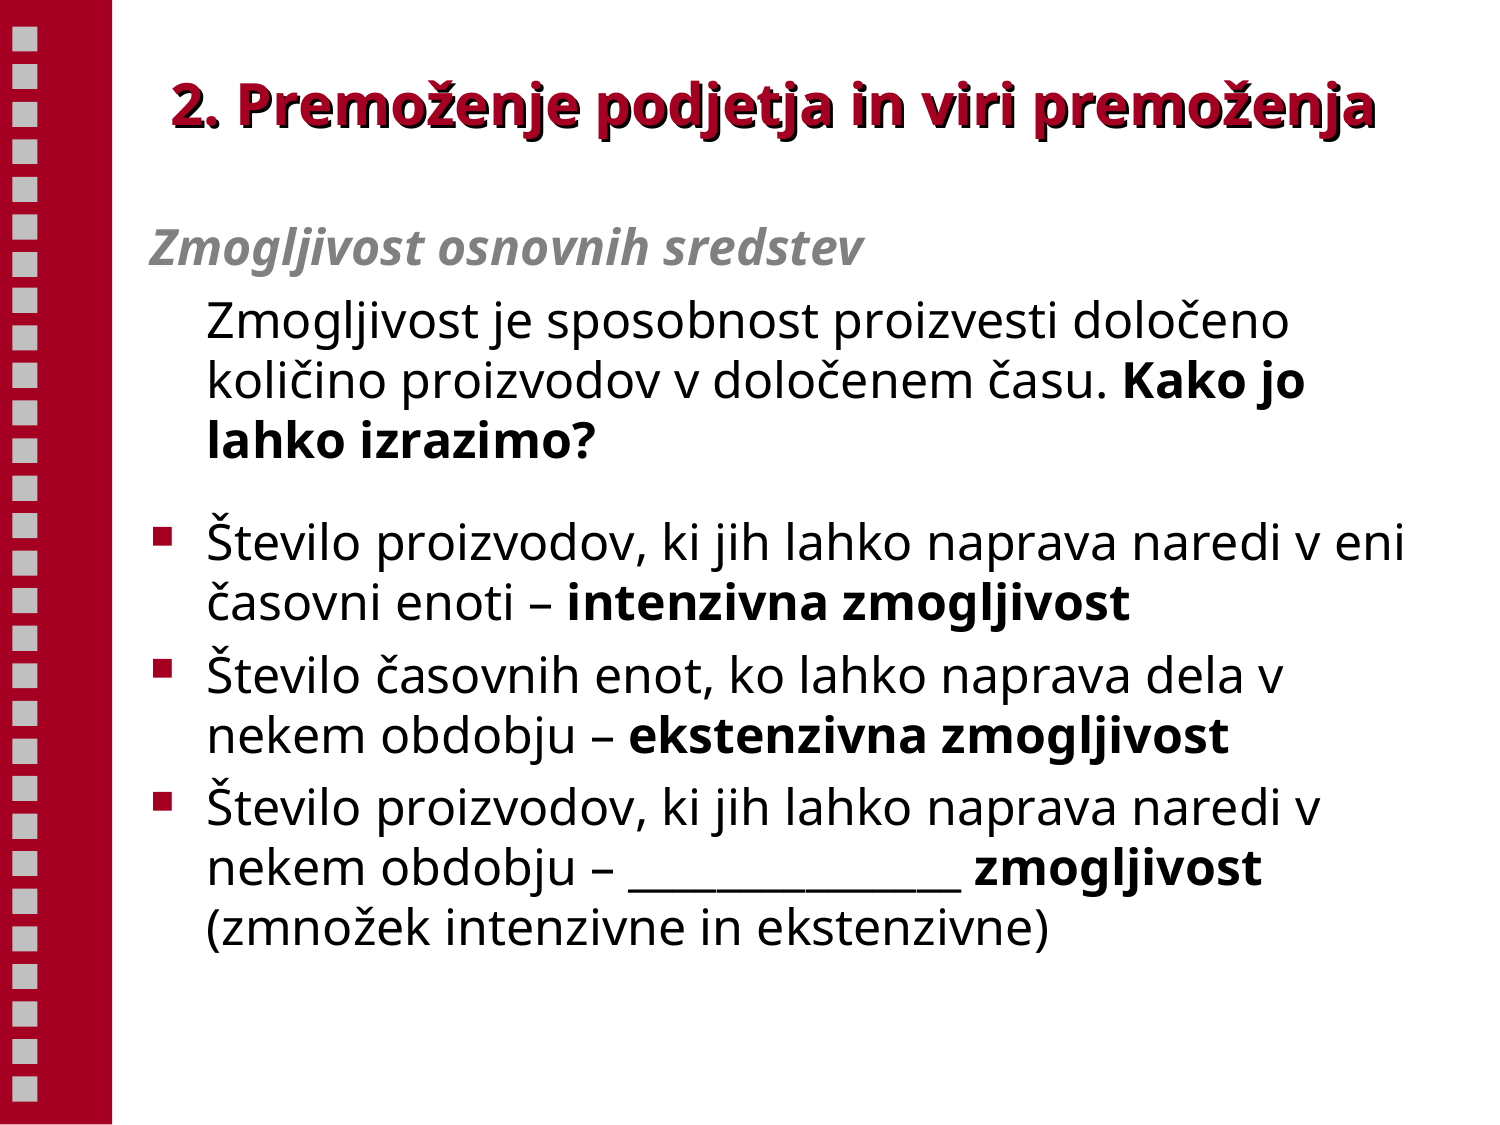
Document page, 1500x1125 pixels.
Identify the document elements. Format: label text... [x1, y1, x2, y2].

list Zmogljivost osnovnih sredstev Zmogljivost je sposobnost proizvesti določeno količino proizvodov v določenem času. Kako jo lahko izrazimo? Število proizvodov, ki jih lahko naprava naredi v eni časovni enoti – intenzivna zmogljivost Število časovnih enot, ko lahko naprava dela v nekem obdobju – ekstenzivna zmogljivost Število proizvodov, ki jih lahko naprava naredi v nekem obdobju – _______________ zmogljivost (zmnožek intenzivne in ekstenzivne) [135, 207, 1467, 1059]
title 2. Premoženje podjetja in viri premoženja [136, 30, 1412, 173]
